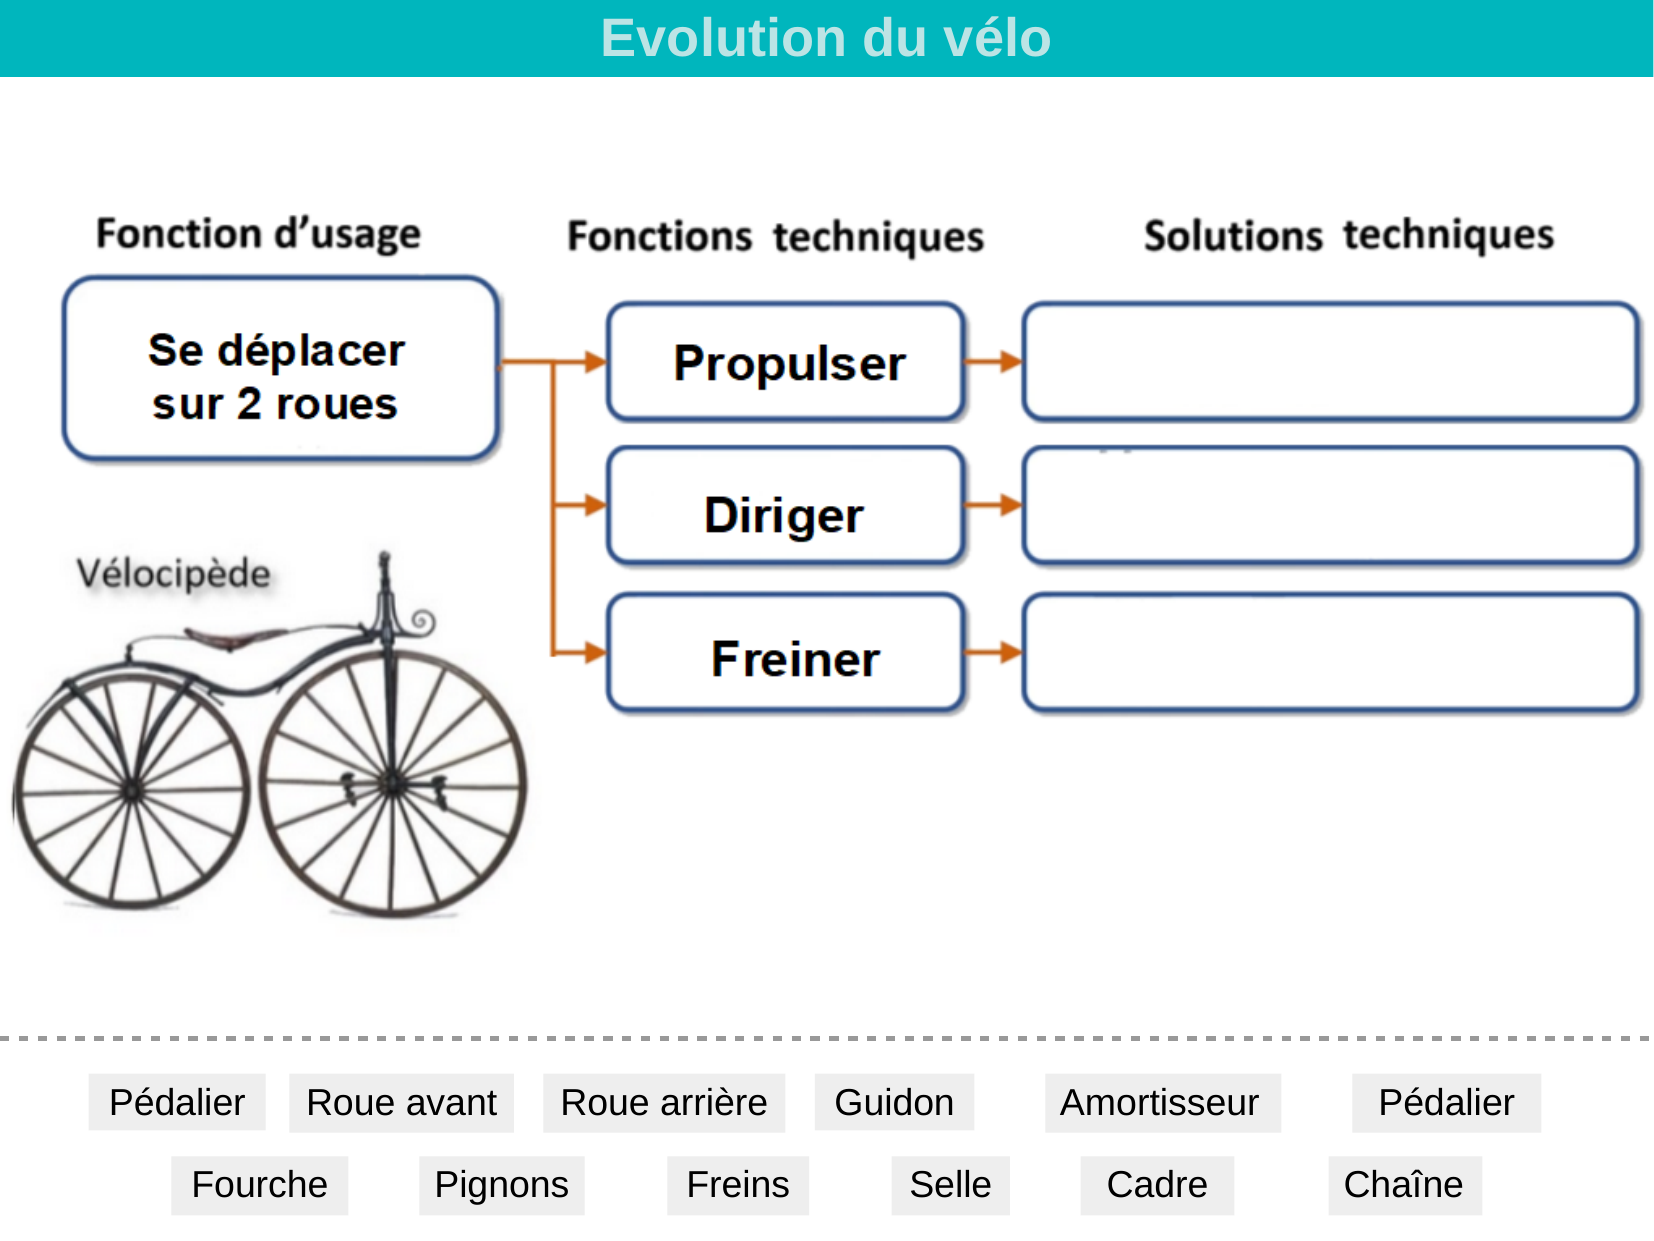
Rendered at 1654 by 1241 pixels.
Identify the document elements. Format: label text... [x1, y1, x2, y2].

text_box Amortisseur [1045, 1073, 1282, 1133]
text_box Cadre [1080, 1156, 1235, 1216]
text_box Evolution du vélo [0, 0, 1654, 77]
picture [5, 188, 1654, 945]
text_box Roue avant [289, 1073, 514, 1133]
text_box Fourche [171, 1156, 349, 1216]
text_box Selle [891, 1156, 1010, 1216]
text_box Pédalier [1352, 1073, 1542, 1133]
text_box Roue arrière [543, 1073, 786, 1133]
text_box Freins [667, 1156, 810, 1216]
text_box Pédalier [88, 1073, 266, 1131]
text_box Chaîne [1328, 1156, 1483, 1216]
text_box Guidon [814, 1073, 975, 1131]
text_box Pignons [419, 1156, 585, 1216]
